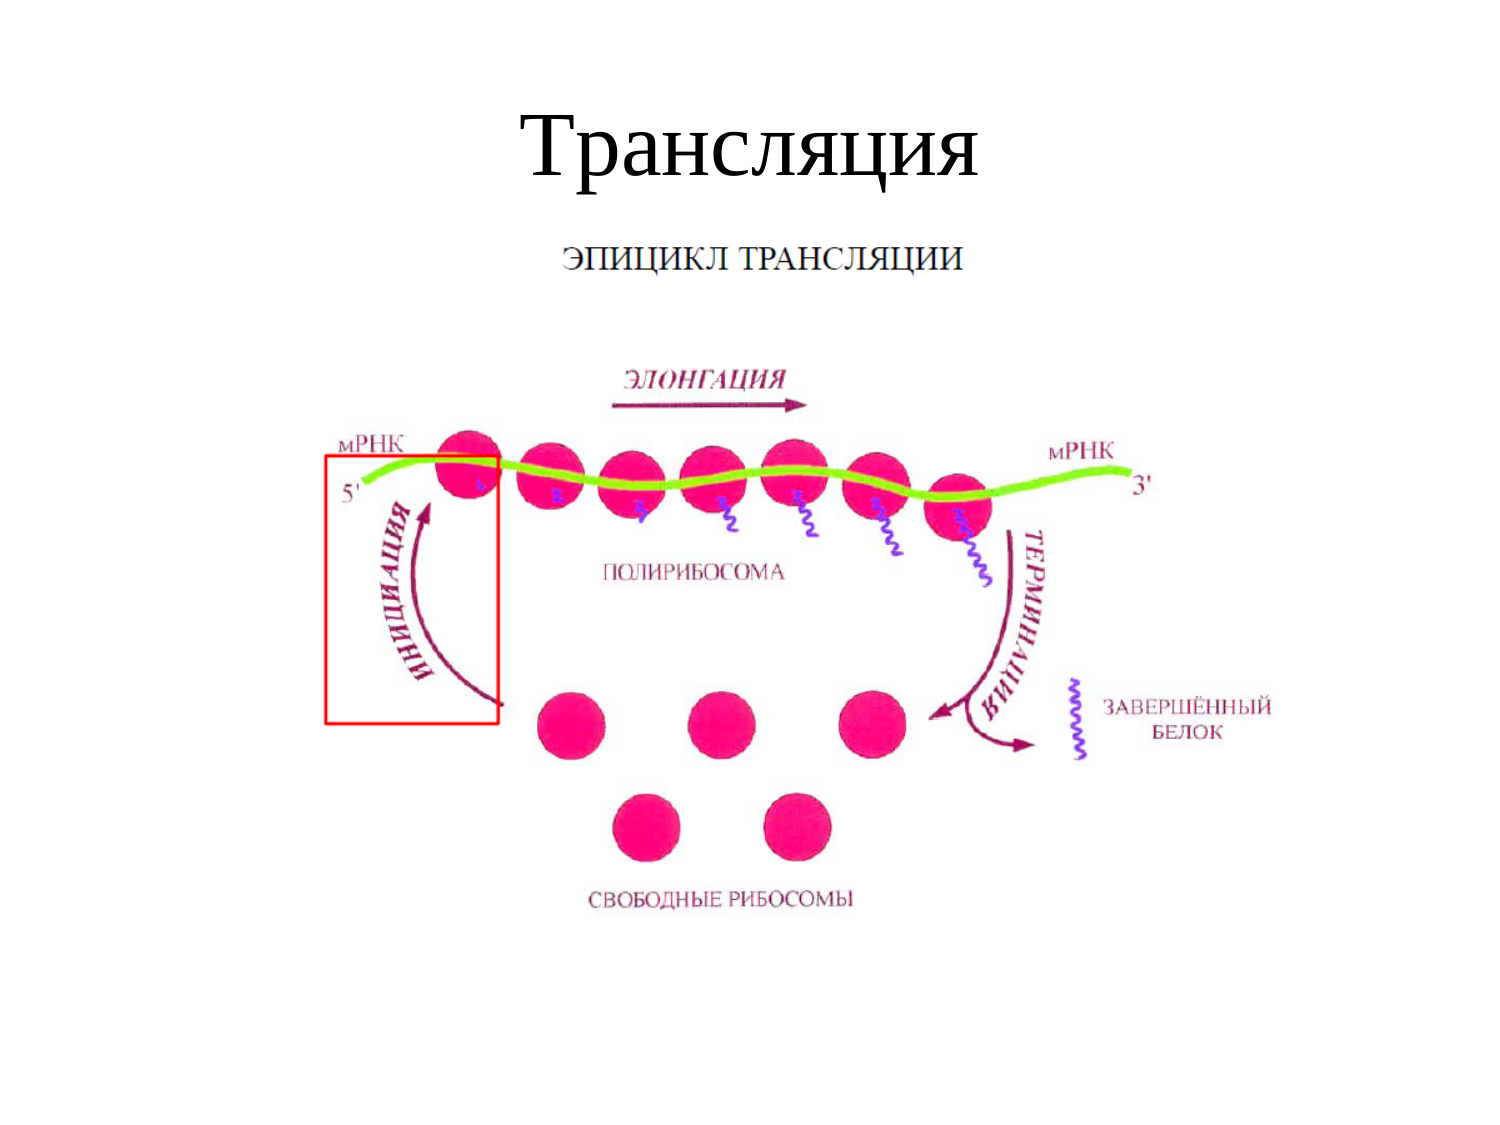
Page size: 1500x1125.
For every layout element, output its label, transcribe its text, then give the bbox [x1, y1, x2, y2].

title Трансляция [75, 45, 1426, 233]
picture [146, 233, 1354, 944]
